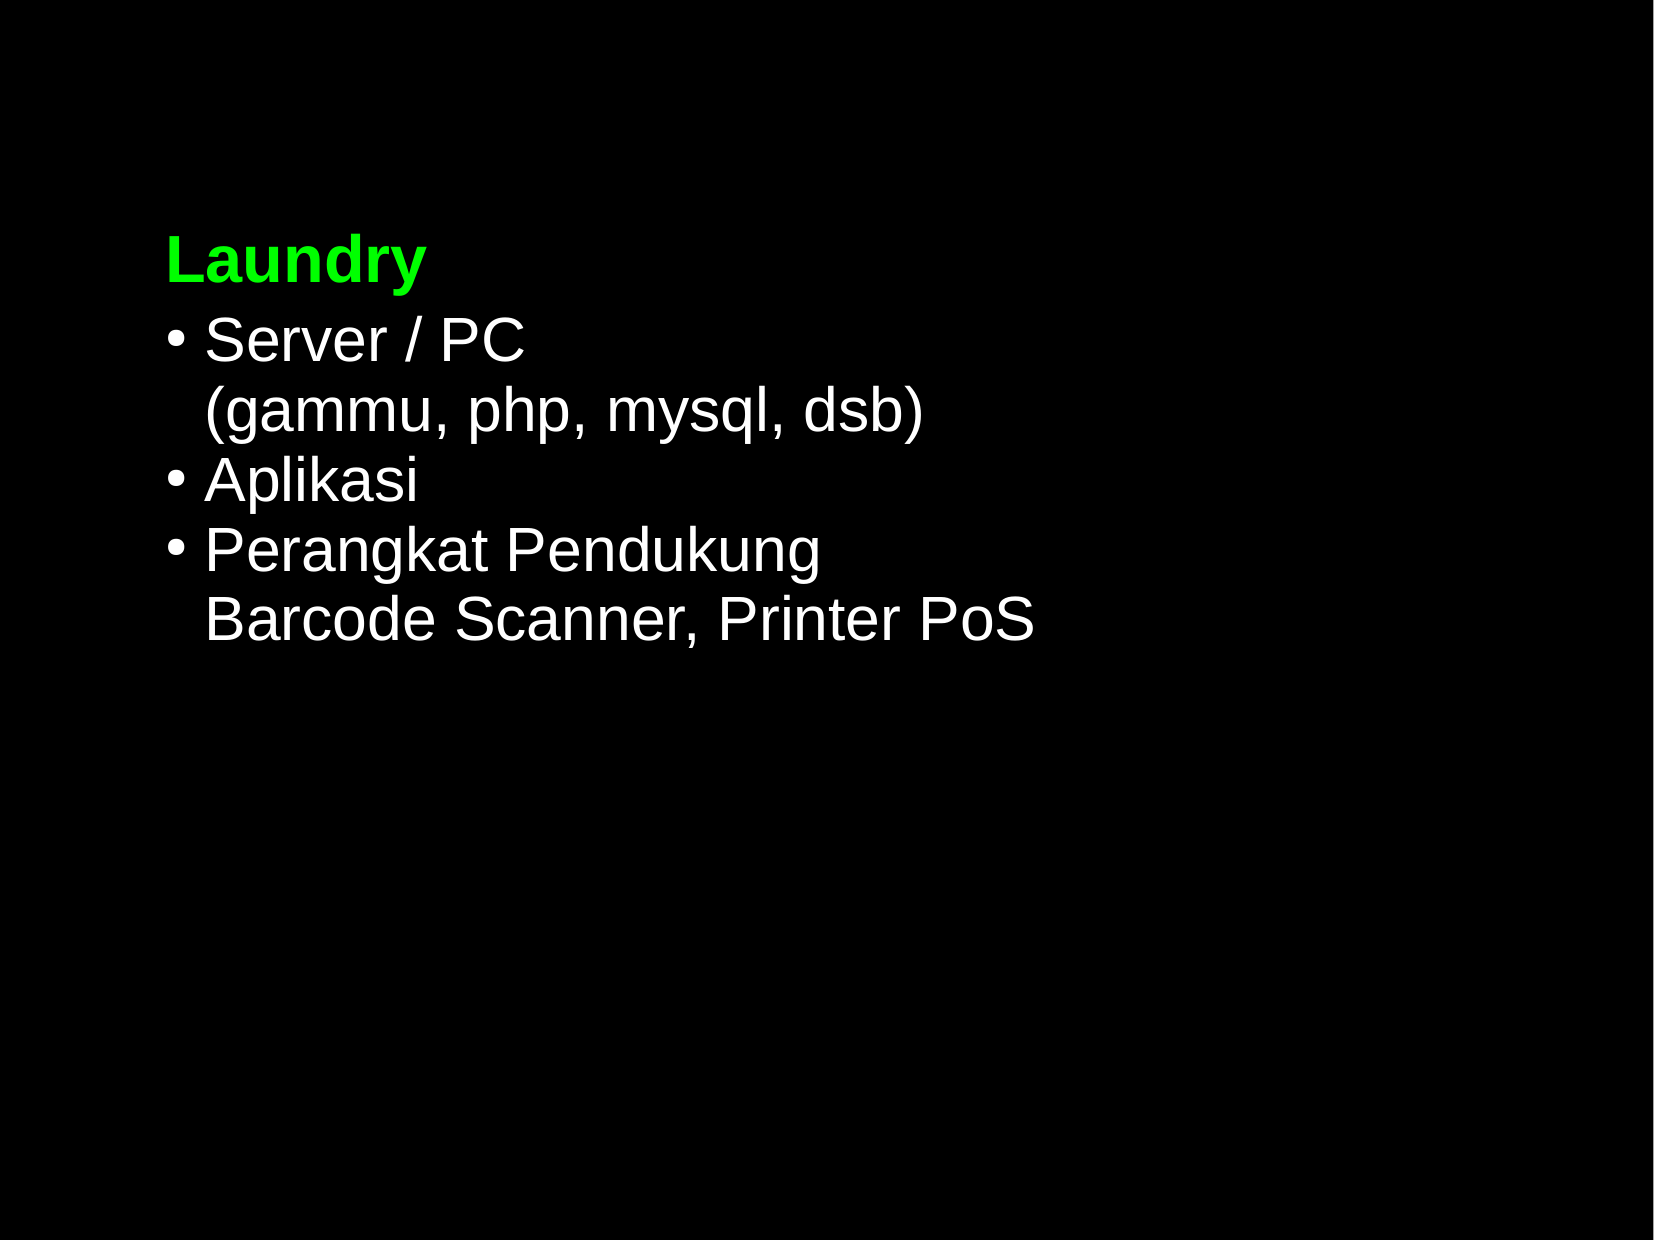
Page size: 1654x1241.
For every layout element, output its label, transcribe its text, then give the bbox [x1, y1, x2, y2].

text_box Server / PC (gammu, php, mysql, dsb) Aplikasi Perangkat Pendukung Barcode Scanner, Printer PoS [150, 297, 1538, 662]
text_box Laundry [150, 215, 444, 297]
